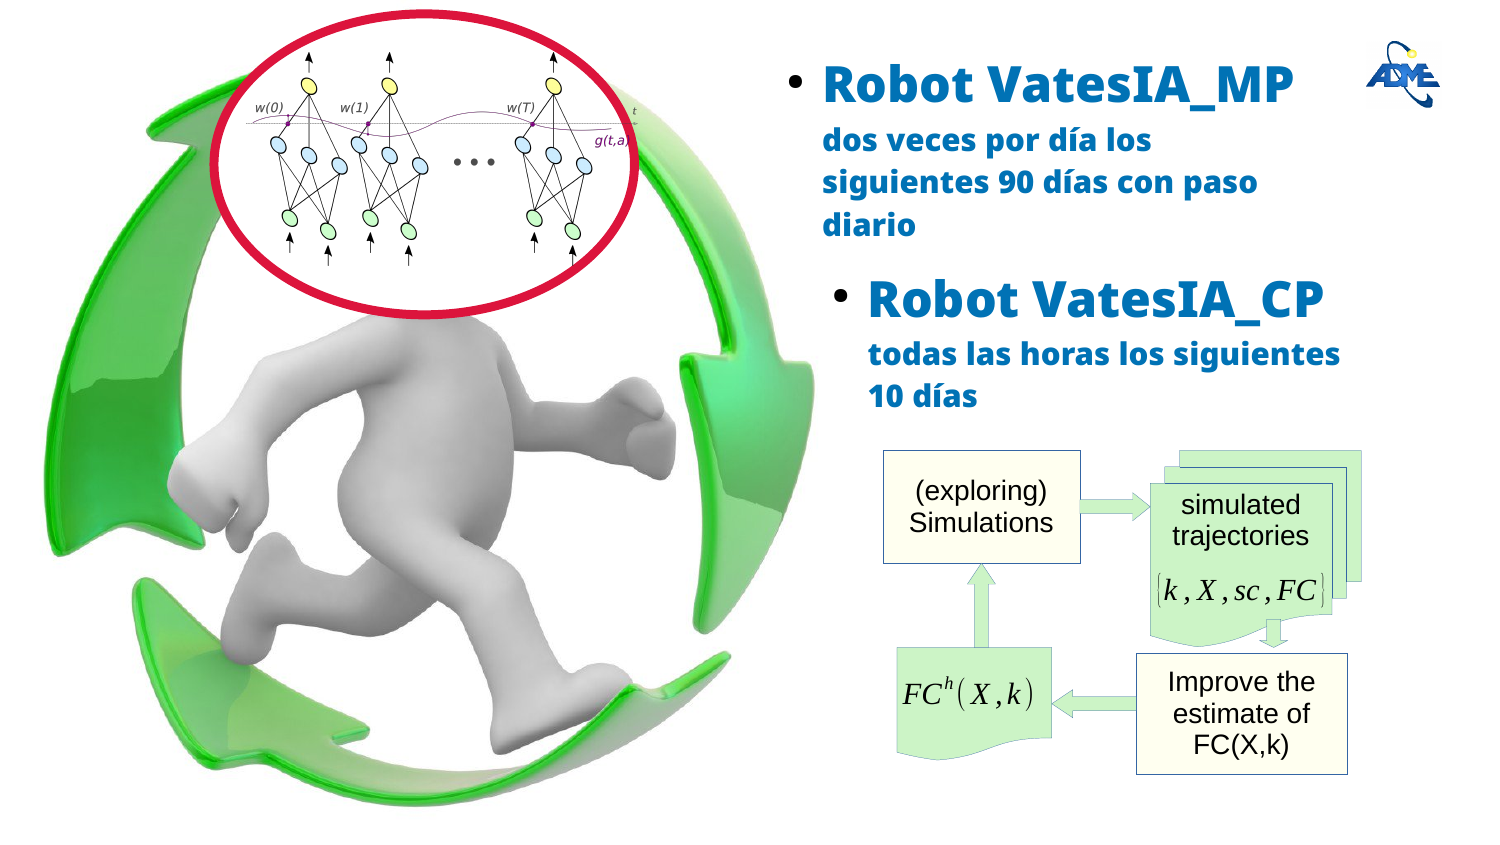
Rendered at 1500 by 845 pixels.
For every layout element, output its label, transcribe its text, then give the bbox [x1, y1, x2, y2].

picture [882, 450, 1362, 775]
picture [0, 0, 844, 845]
text_box [284, 13, 565, 52]
picture [1366, 41, 1442, 109]
title Robot VatesIA_MP dos veces por día los siguientes 90 días con paso diario [786, 49, 1319, 217]
text_box [269, 266, 580, 315]
title Robot VatesIA_CP todas las horas los siguientes 10 días [831, 249, 1365, 418]
text_box [213, 84, 246, 245]
picture [829, 223, 835, 232]
